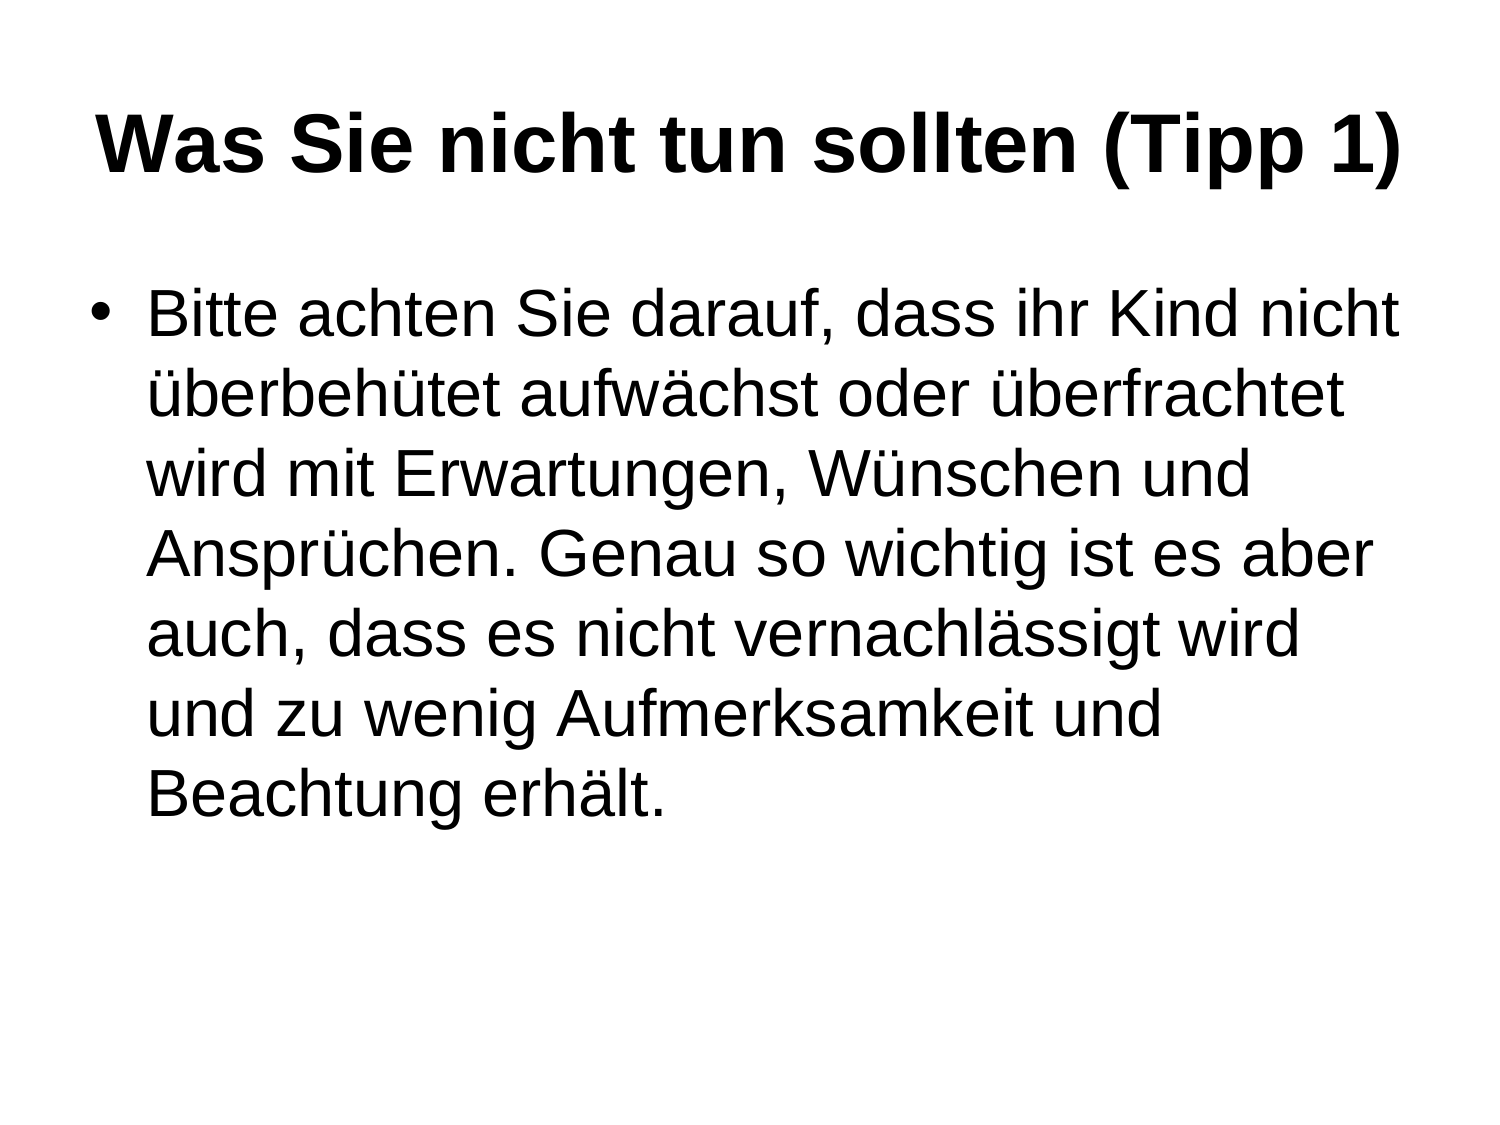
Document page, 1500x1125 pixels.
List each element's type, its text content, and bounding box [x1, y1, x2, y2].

list Bitte achten Sie darauf, dass ihr Kind nicht überbehütet aufwächst oder überfrachtet wird mit Erwartungen, Wünschen und Ansprüchen. Genau so wichtig ist es aber auch, dass es nicht vernachlässigt wird und zu wenig Aufmerksamkeit und Beachtung erhält. [75, 262, 1426, 1005]
title Was Sie nicht tun sollten (Tipp 1) [75, 45, 1426, 233]
